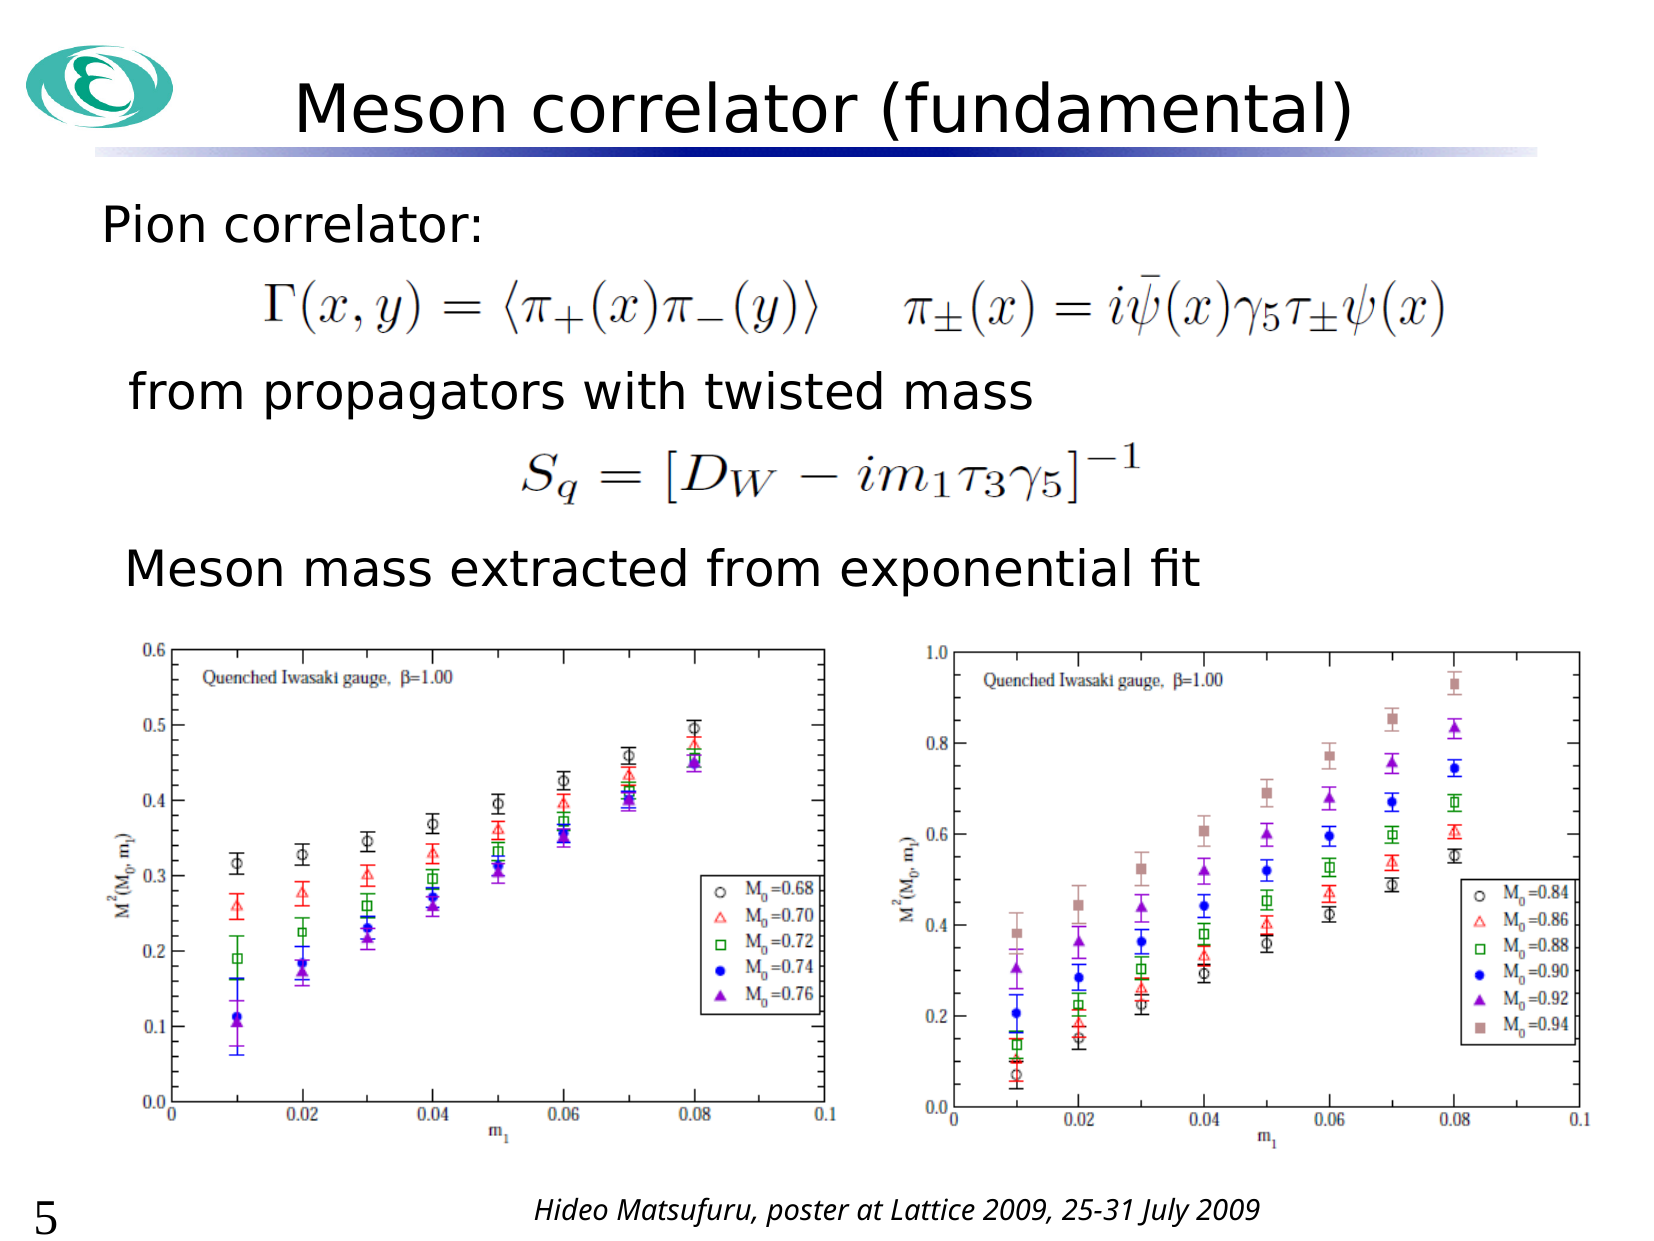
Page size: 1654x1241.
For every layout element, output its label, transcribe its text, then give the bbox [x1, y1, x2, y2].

list Meson mass extracted from exponential fit [106, 540, 1559, 765]
picture [20, 37, 179, 136]
picture [89, 631, 859, 1154]
picture [1450, 147, 1538, 157]
picture [891, 261, 1448, 347]
list from propagators with twisted mass [111, 363, 1564, 588]
picture [95, 147, 201, 157]
picture [882, 638, 1601, 1161]
picture [243, 269, 835, 345]
list Pion correlator: [83, 195, 1536, 420]
title Meson correlator (fundamental) [201, 56, 1450, 163]
